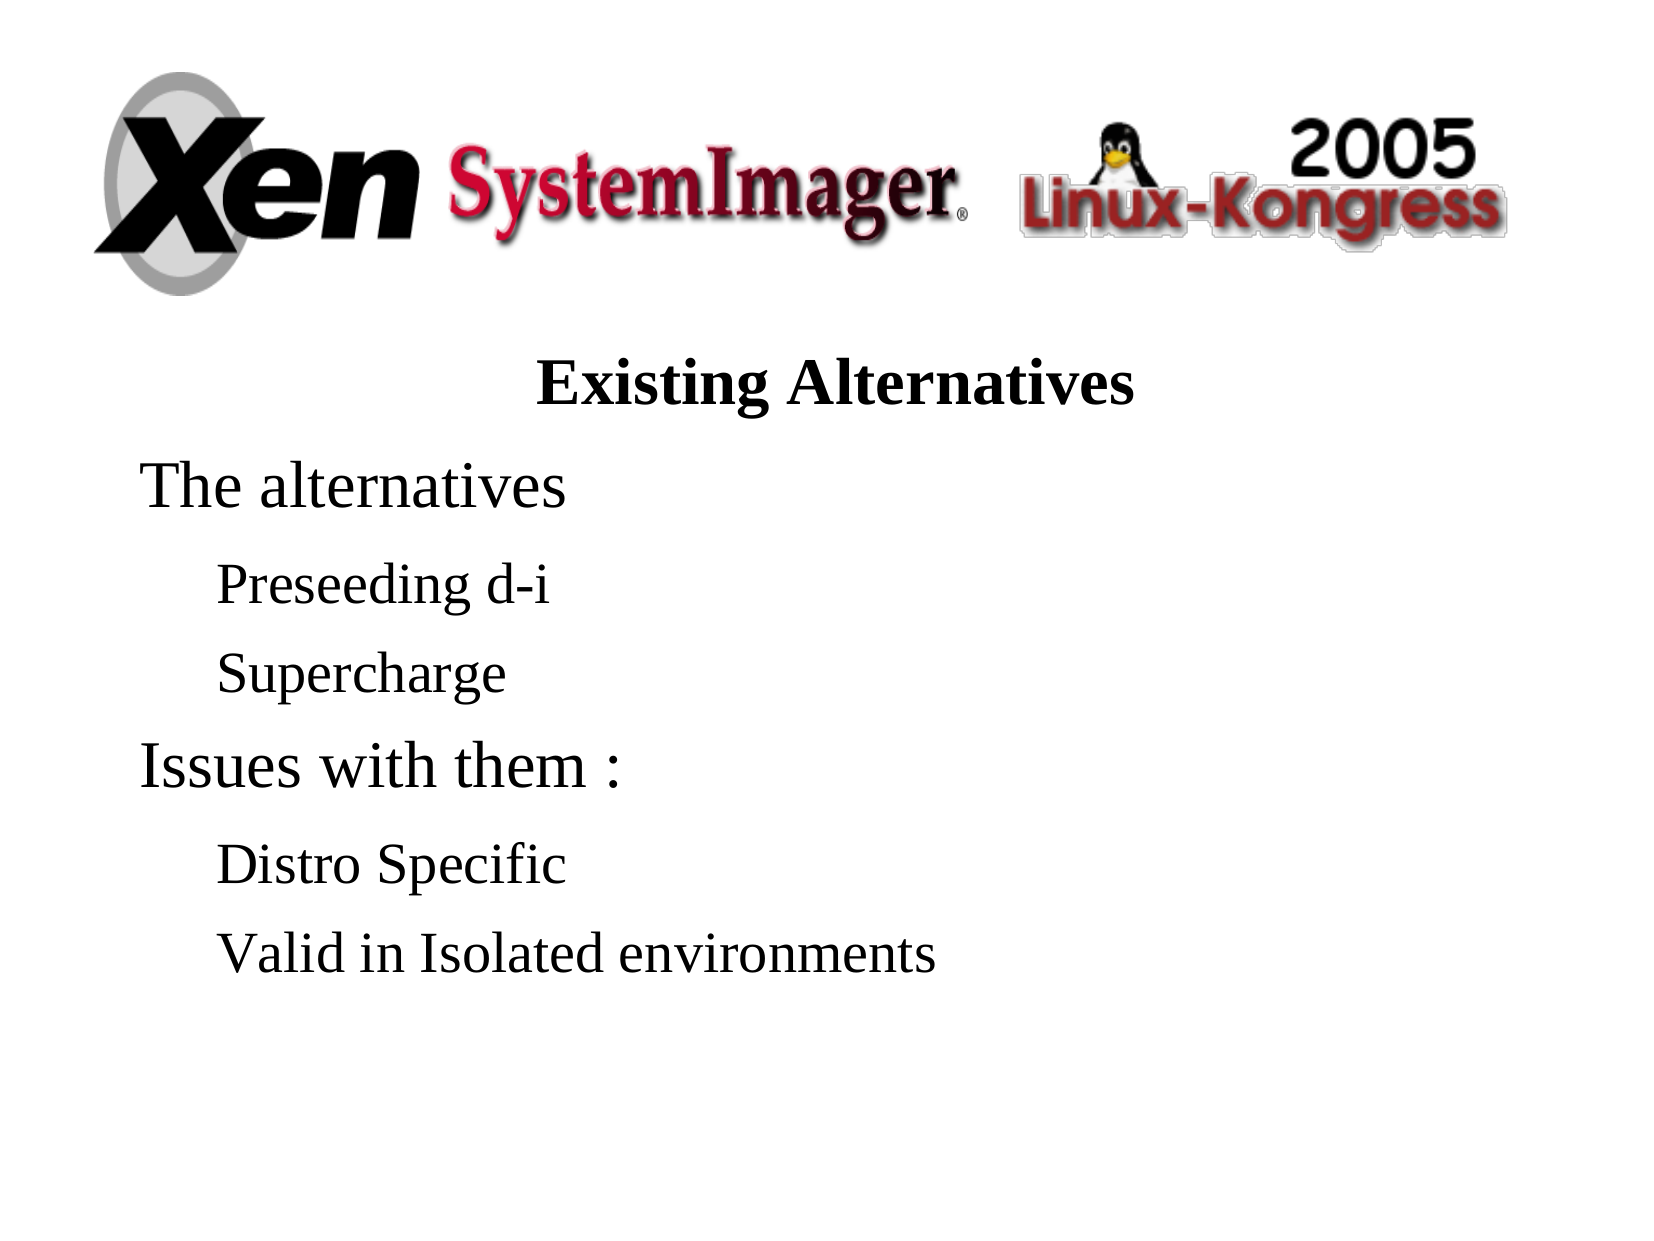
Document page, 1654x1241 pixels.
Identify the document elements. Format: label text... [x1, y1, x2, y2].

picture [1006, 106, 1524, 265]
list Existing Alternatives The alternatives Preseeding d-i Supercharge Issues with them : Distro Specific Valid in Isolated environments [121, 344, 1534, 1127]
picture [445, 132, 971, 254]
picture [93, 72, 420, 296]
